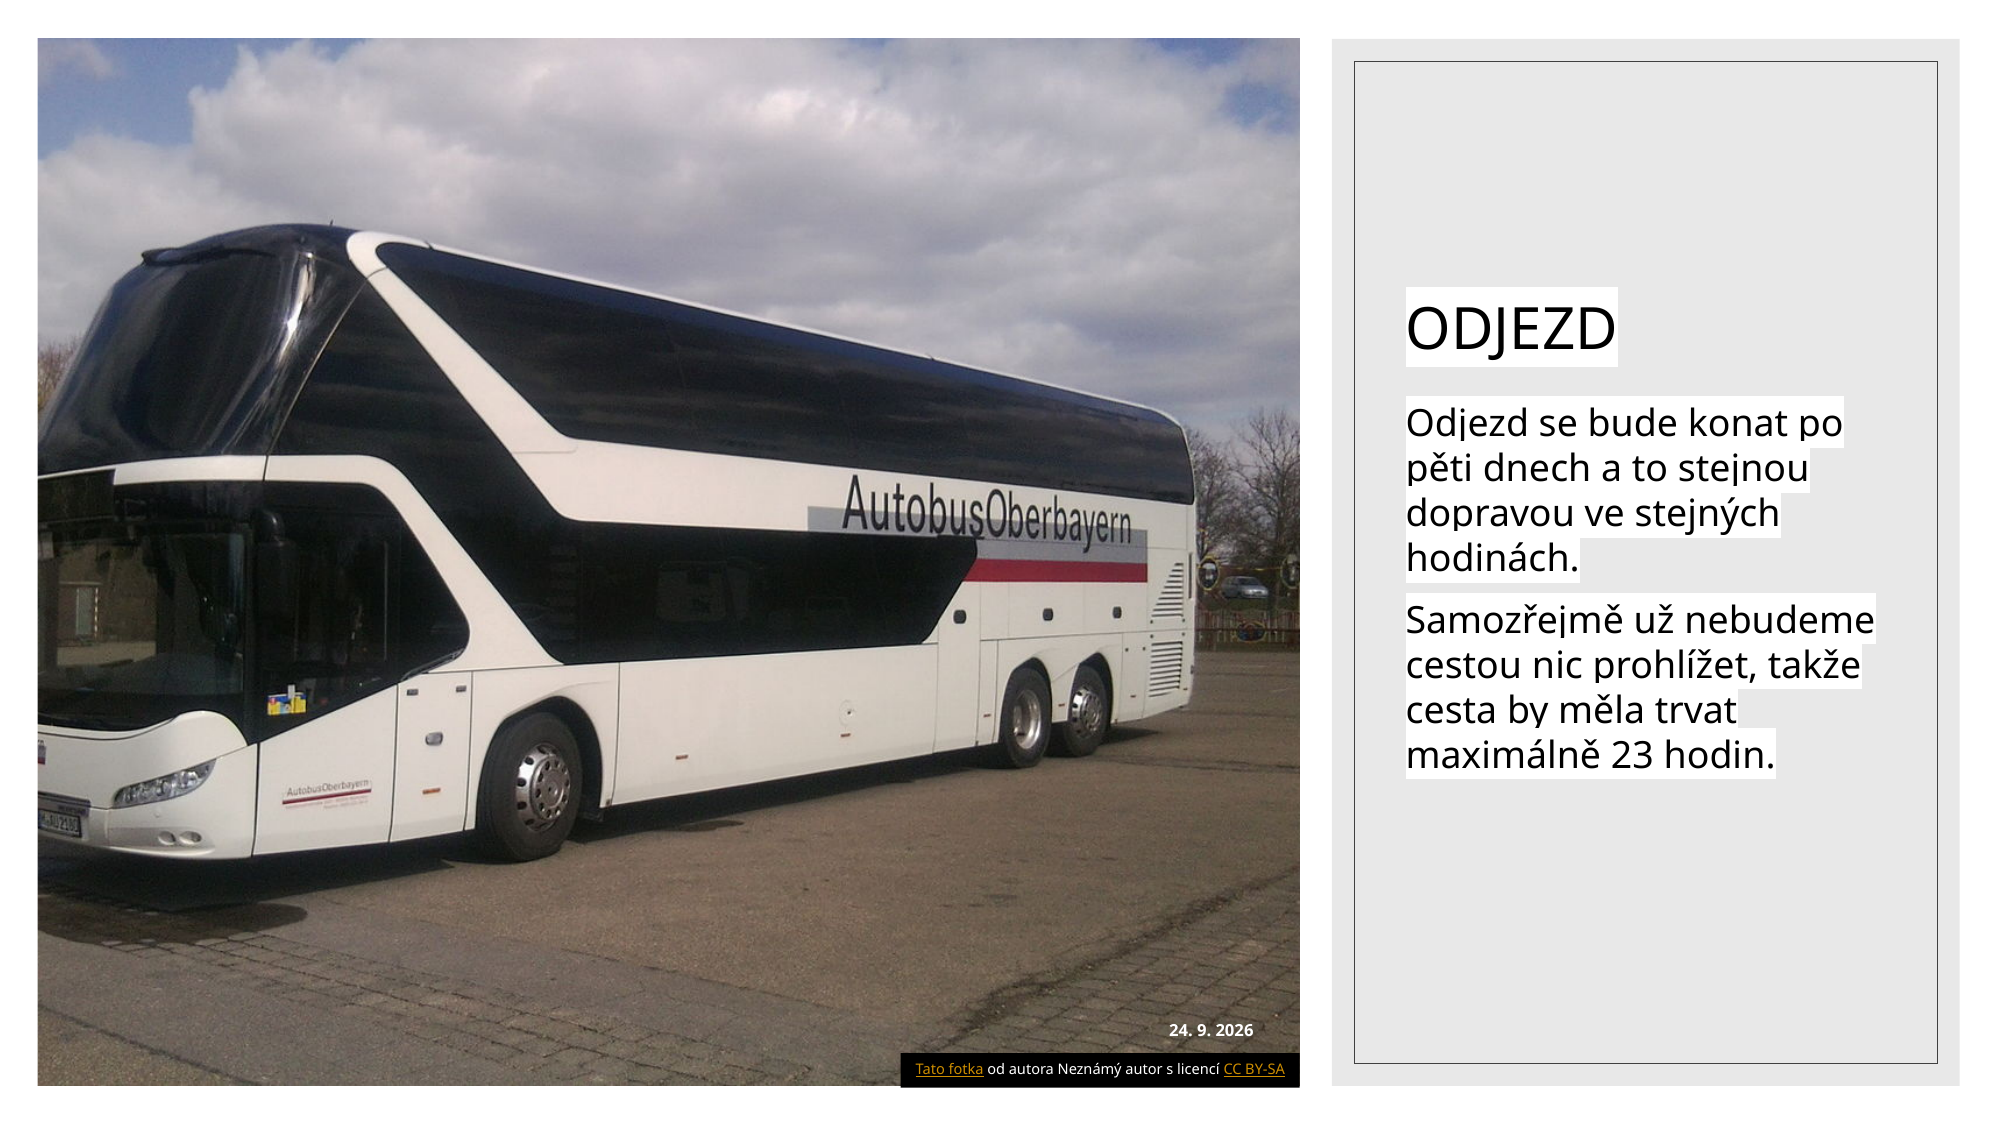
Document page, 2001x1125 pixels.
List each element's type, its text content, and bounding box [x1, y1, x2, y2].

picture [37, 38, 1300, 1086]
text_box Tato fotka od autora Neznámý autor s licencí CC BY-SA [900, 1053, 1300, 1088]
list Odjezd se bude konat po pěti dnech a to stejnou dopravou ve stejných hodinách. Samozřejmě už nebudeme cestou nic prohlížet, takže cesta by měla trvat maximálně 23 hodin. [1390, 391, 1907, 968]
title ODJEZD [1390, 98, 1907, 369]
slide_number 7. 5. 2020 [928, 990, 1269, 1050]
